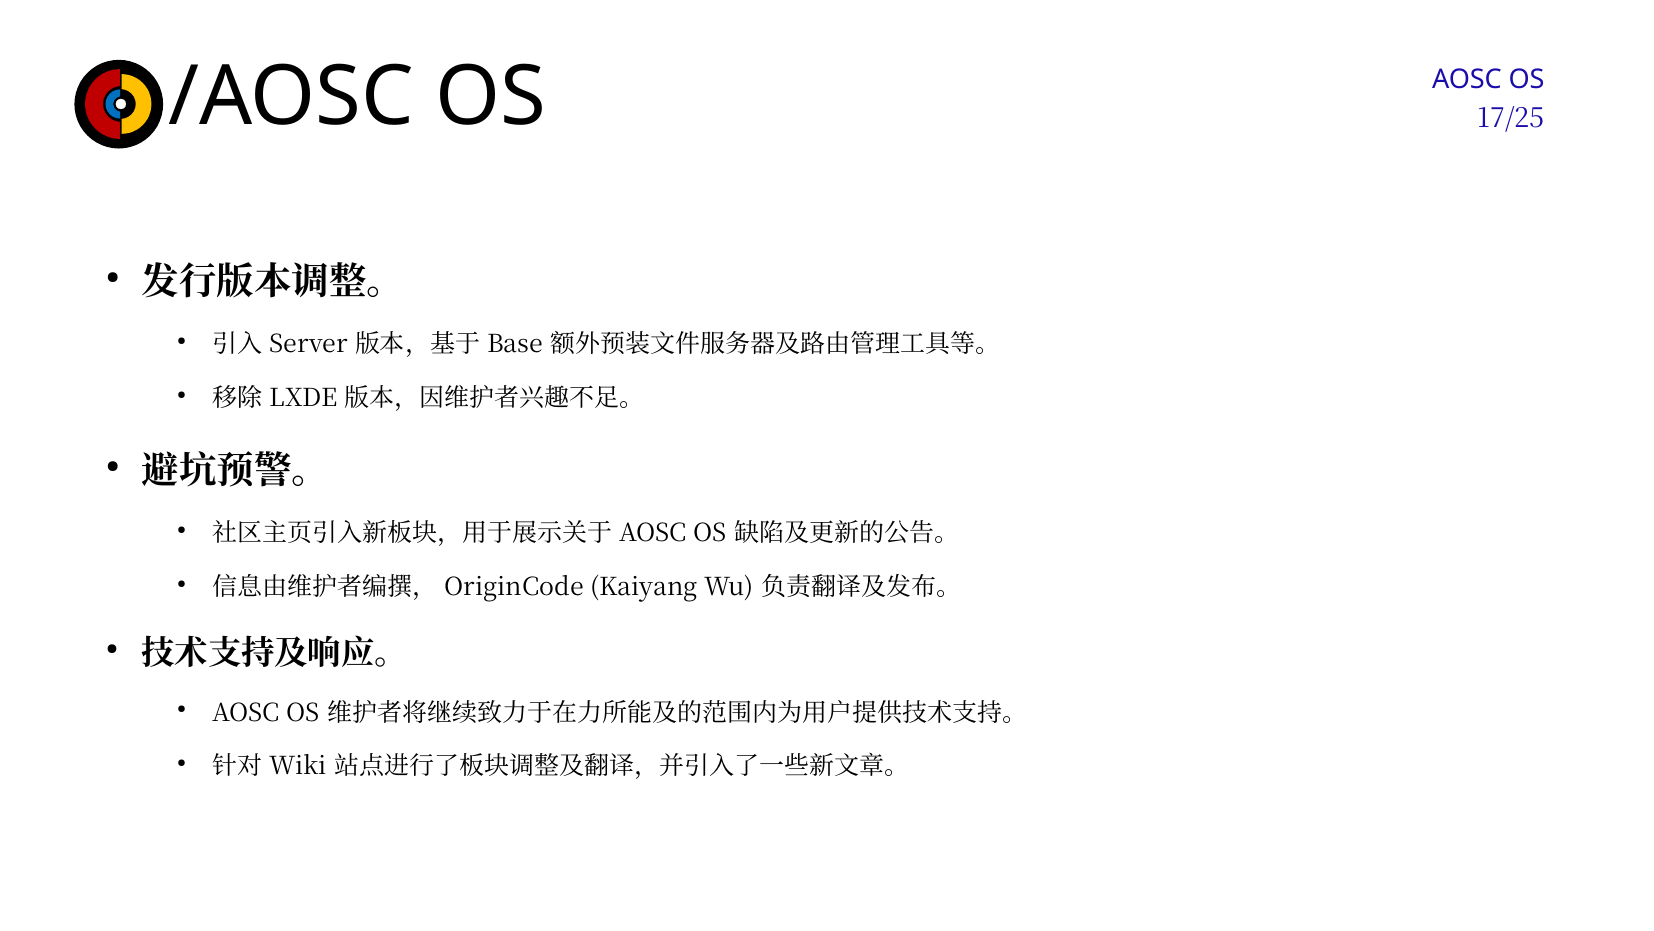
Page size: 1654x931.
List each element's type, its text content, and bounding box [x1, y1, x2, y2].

text_box AOSC OS 2/25 [1417, 52, 1592, 223]
picture [71, 57, 153, 151]
text_box 发行版本调整。 引入Server版本，基于Base额外预装文件服务器及路由管理工具等。 移除LXDE版本，因维护者兴趣不足。 避坑预警。 社区主页引入新板块，用于展示关于AOSC OS缺陷及更新的公告。 信息由维护者编撰，OriginCode (Kaiyang Wu)负责翻译及发布。 技术支持及响应。 AOSC OS维护者将继续致力于在力所能及的范围内为用户提供技术支持。 针对Wiki站点进行了板块调整及翻译，并引入了一些新文章。 [106, 224, 1329, 783]
text_box /AOSC OS [153, 28, 739, 224]
